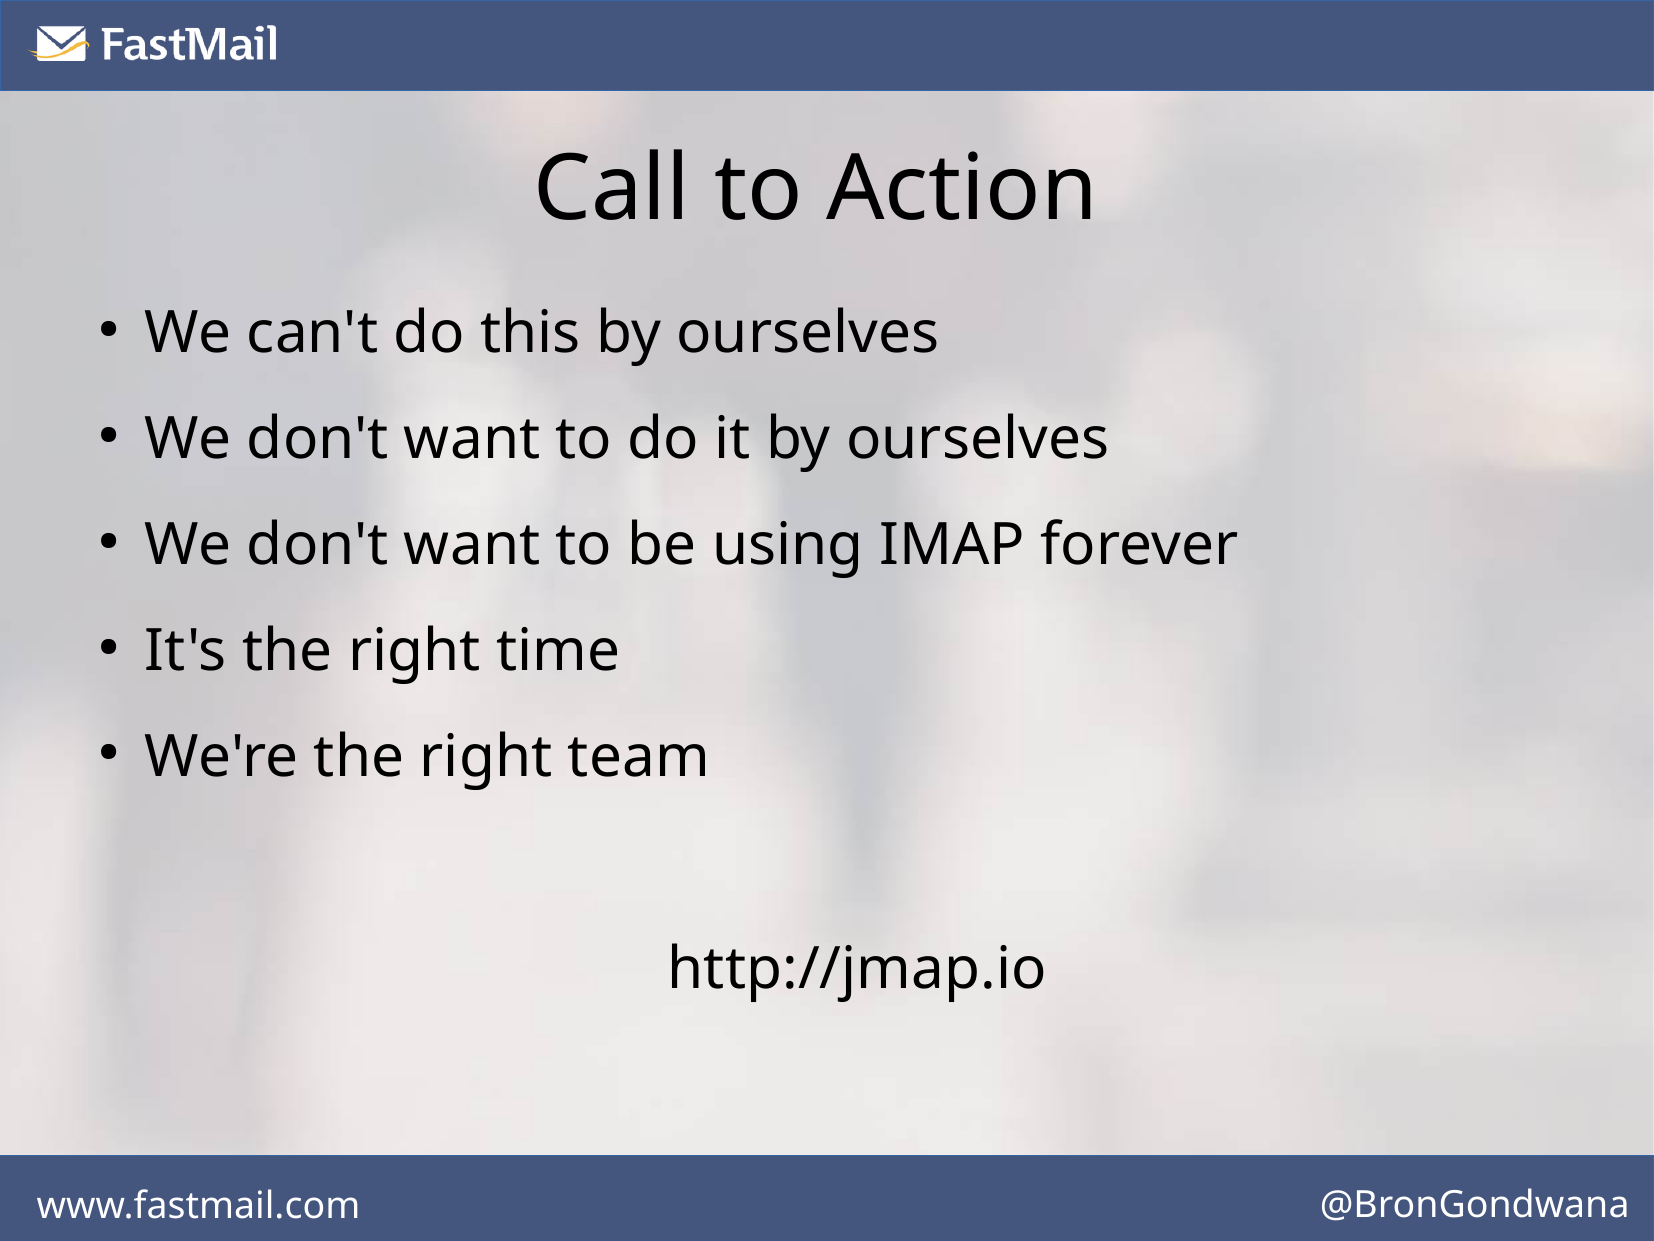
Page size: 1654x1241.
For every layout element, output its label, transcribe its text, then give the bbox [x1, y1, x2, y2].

list We can't do this by ourselves We don't want to do it by ourselves We don't want to be using IMAP forever It's the right time We're the right team http://jmap.io [82, 290, 1571, 1010]
picture [26, 8, 302, 78]
picture [0, 91, 1654, 1155]
title Call to Action [71, 101, 1561, 267]
